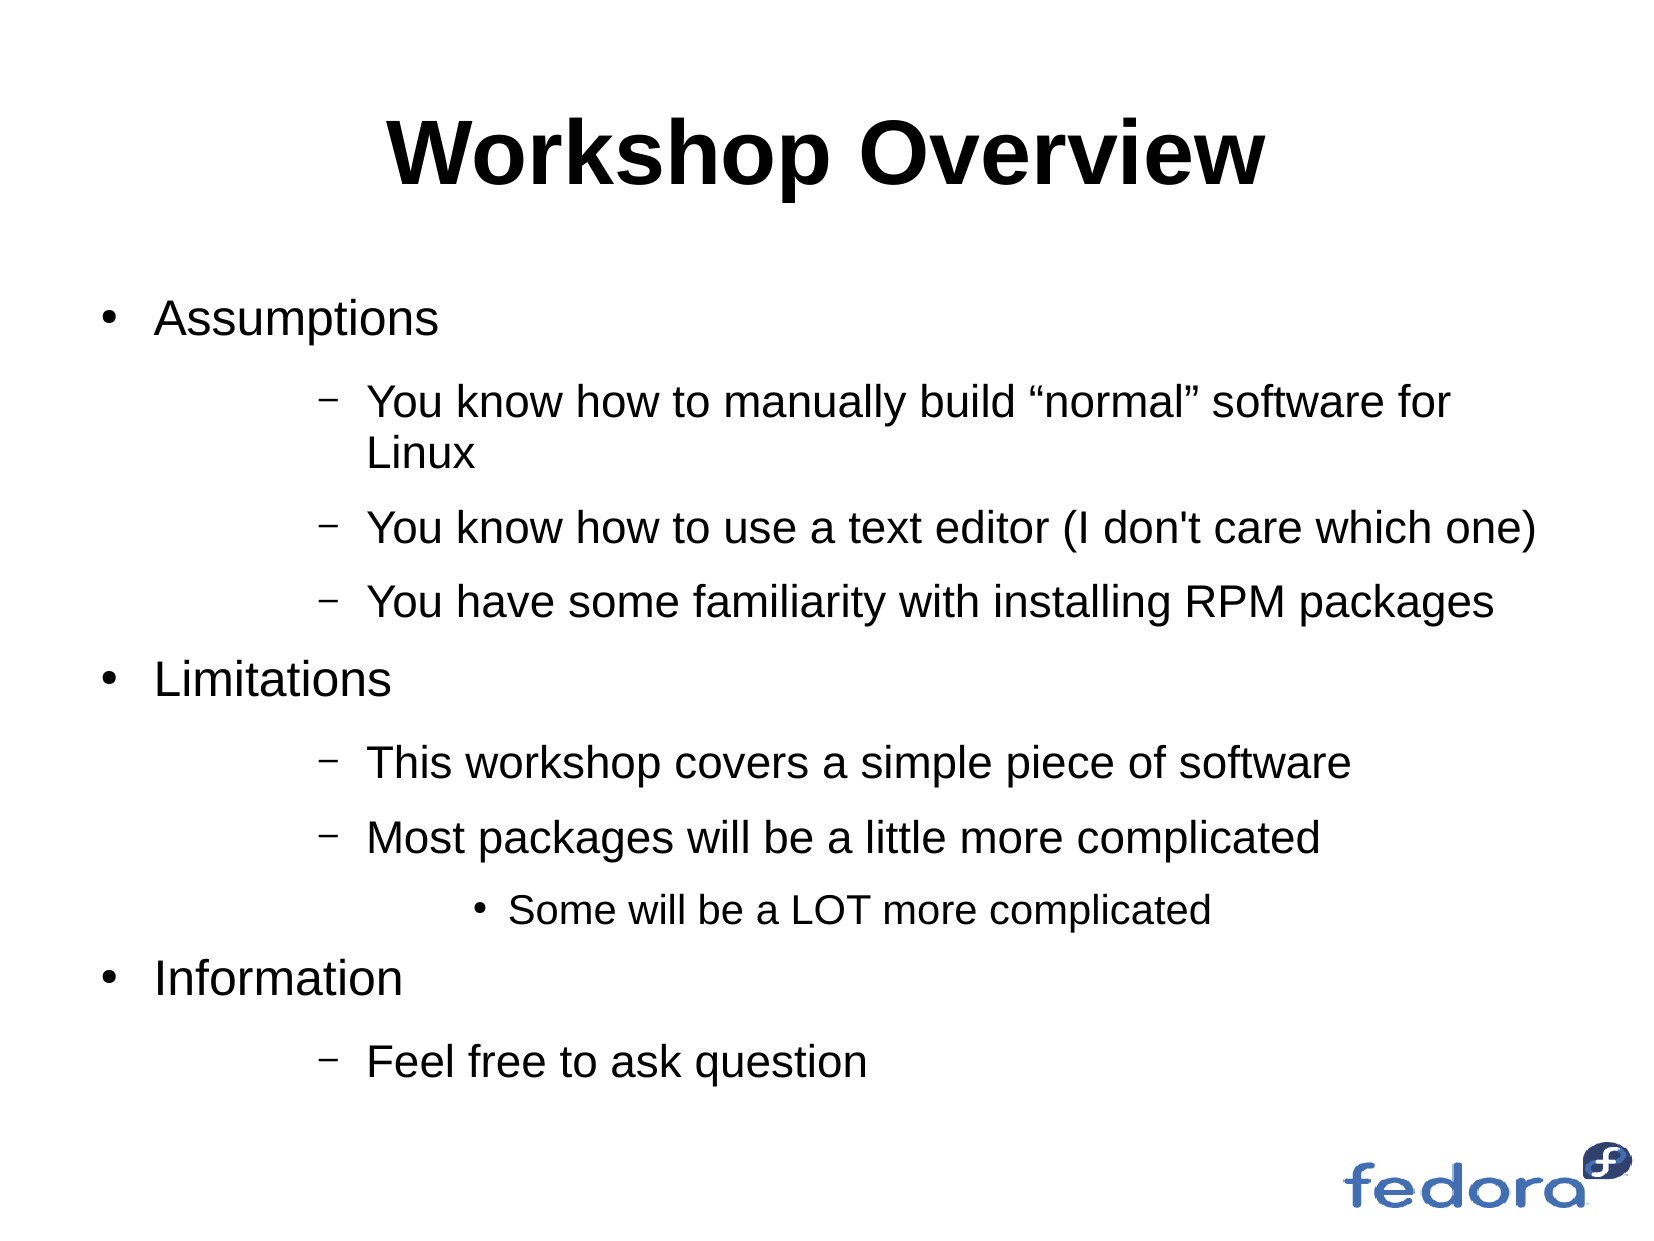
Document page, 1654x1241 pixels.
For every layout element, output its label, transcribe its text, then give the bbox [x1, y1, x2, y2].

list Assumptions You know how to manually build “normal” software for Linux You know how to use a text editor (I don't care which one) You have some familiarity with installing RPM packages Limitations This workshop covers a simple piece of software Most packages will be a little more complicated Some will be a LOT more complicated Information Feel free to ask question [82, 290, 1571, 1109]
title Workshop Overview [82, 49, 1571, 257]
picture [1332, 1124, 1651, 1227]
